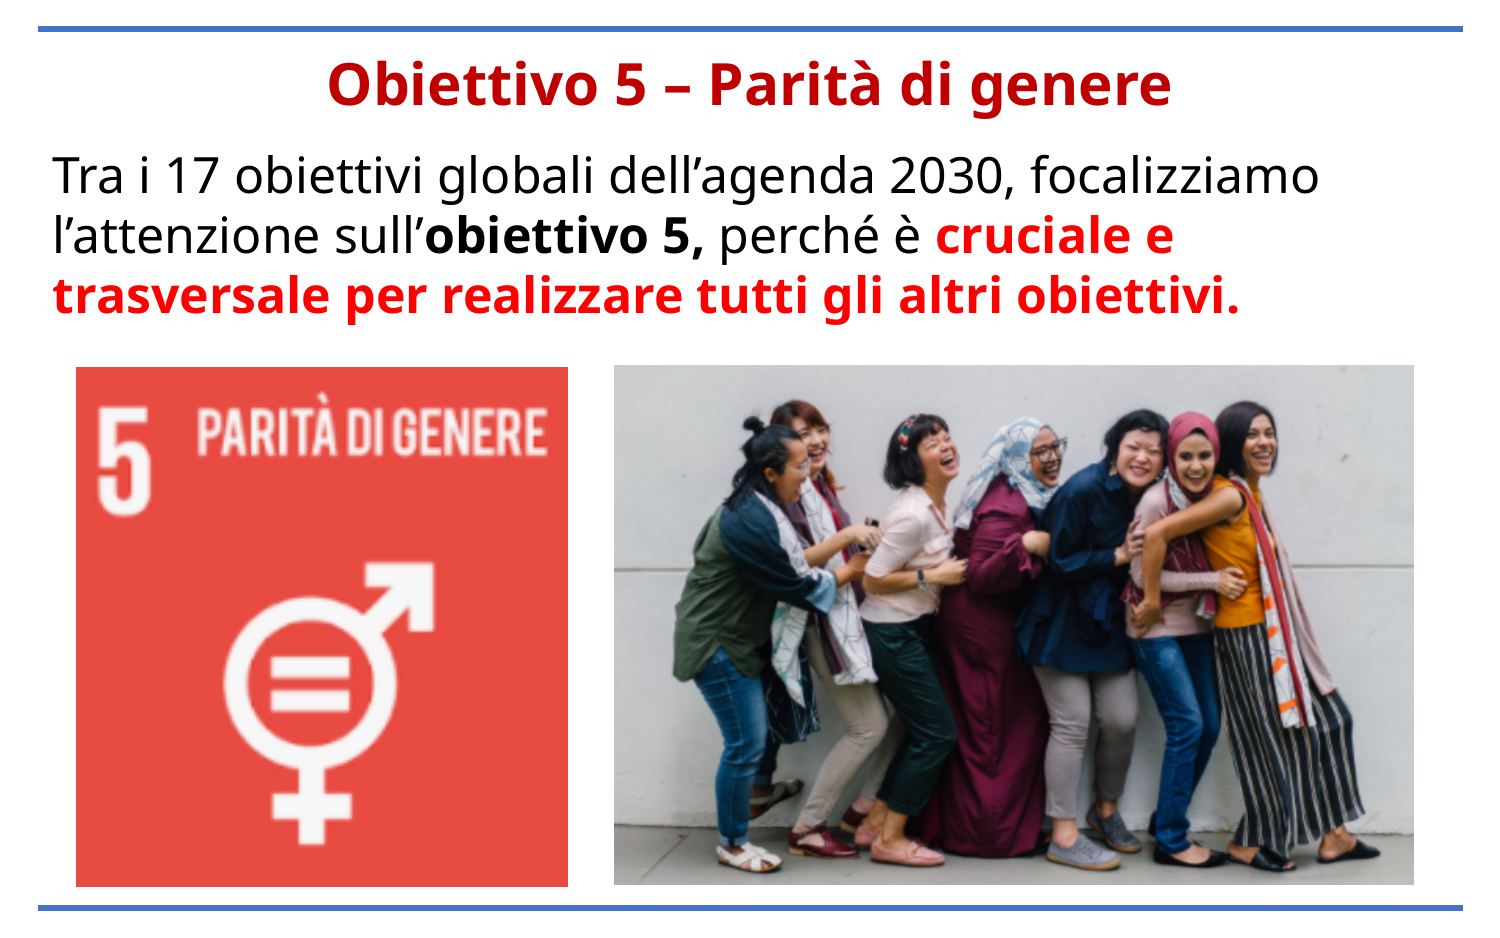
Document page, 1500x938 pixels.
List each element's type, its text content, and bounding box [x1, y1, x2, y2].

picture [614, 365, 1414, 885]
title Obiettivo 5 – Parità di genere [0, 47, 1500, 104]
text_box Tra i 17 obiettivi globali dell’agenda 2030, focalizziamo l’attenzione sull’obiettivo 5, perché è cruciale e trasversale per realizzare tutti gli altri obiettivi. [37, 104, 1463, 334]
picture [76, 367, 568, 887]
